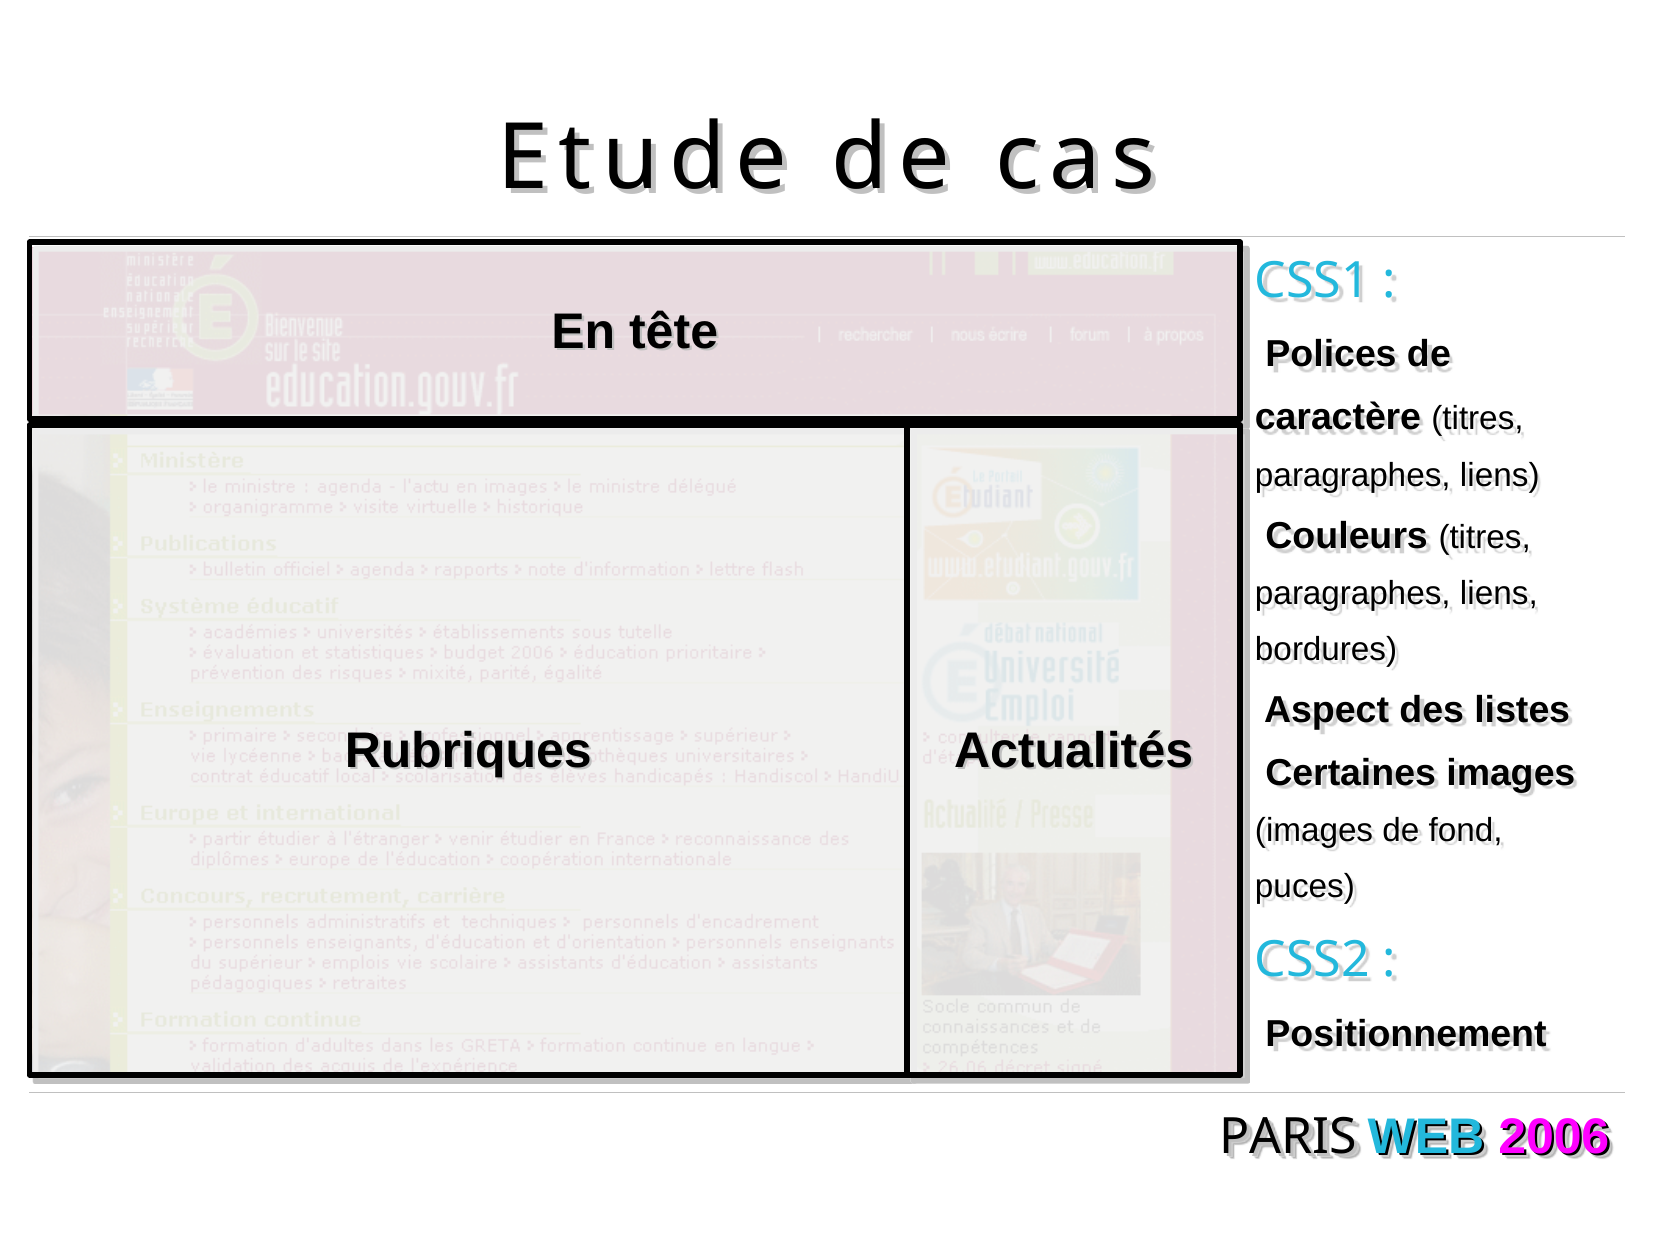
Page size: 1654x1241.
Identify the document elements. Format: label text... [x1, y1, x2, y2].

text_box CSS1 : Polices de caractère (titres, paragraphes, liens) Couleurs (titres, paragraphes, liens, bordures) Aspect des listes Certaines images (images de fond, puces) [1240, 236, 1625, 958]
text_box Actualités [907, 425, 1241, 1075]
text_box Rubriques [29, 425, 907, 1075]
text_box CSS2 : Positionnement [1240, 915, 1595, 1066]
text_box PARIS WEB 2006 [1151, 1093, 1625, 1178]
title Etude de cas [82, 237, 1240, 242]
title Etude de cas [82, 49, 1571, 236]
text_box En tête [29, 242, 1240, 420]
